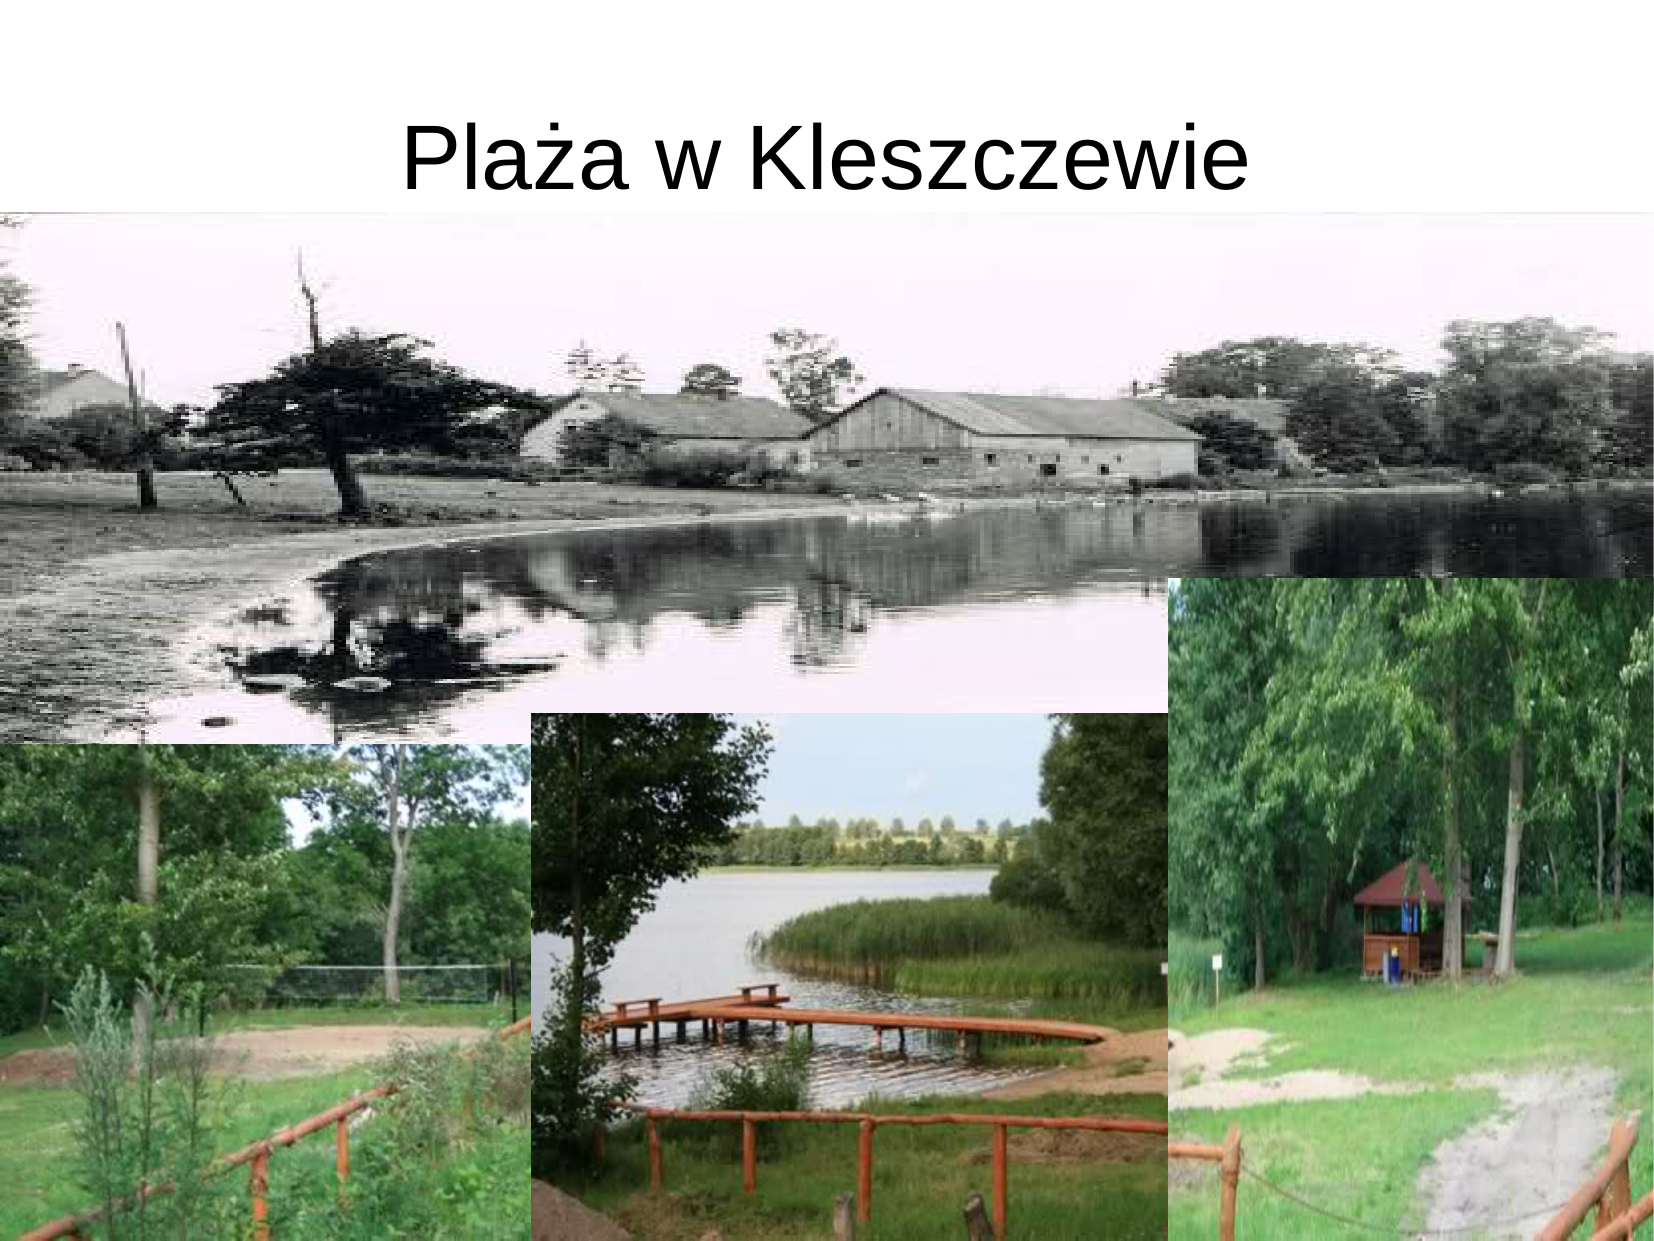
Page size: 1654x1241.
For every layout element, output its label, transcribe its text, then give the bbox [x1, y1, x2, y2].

picture [0, 212, 1654, 1241]
title Plaża w Kleszczewie [82, 49, 1571, 212]
